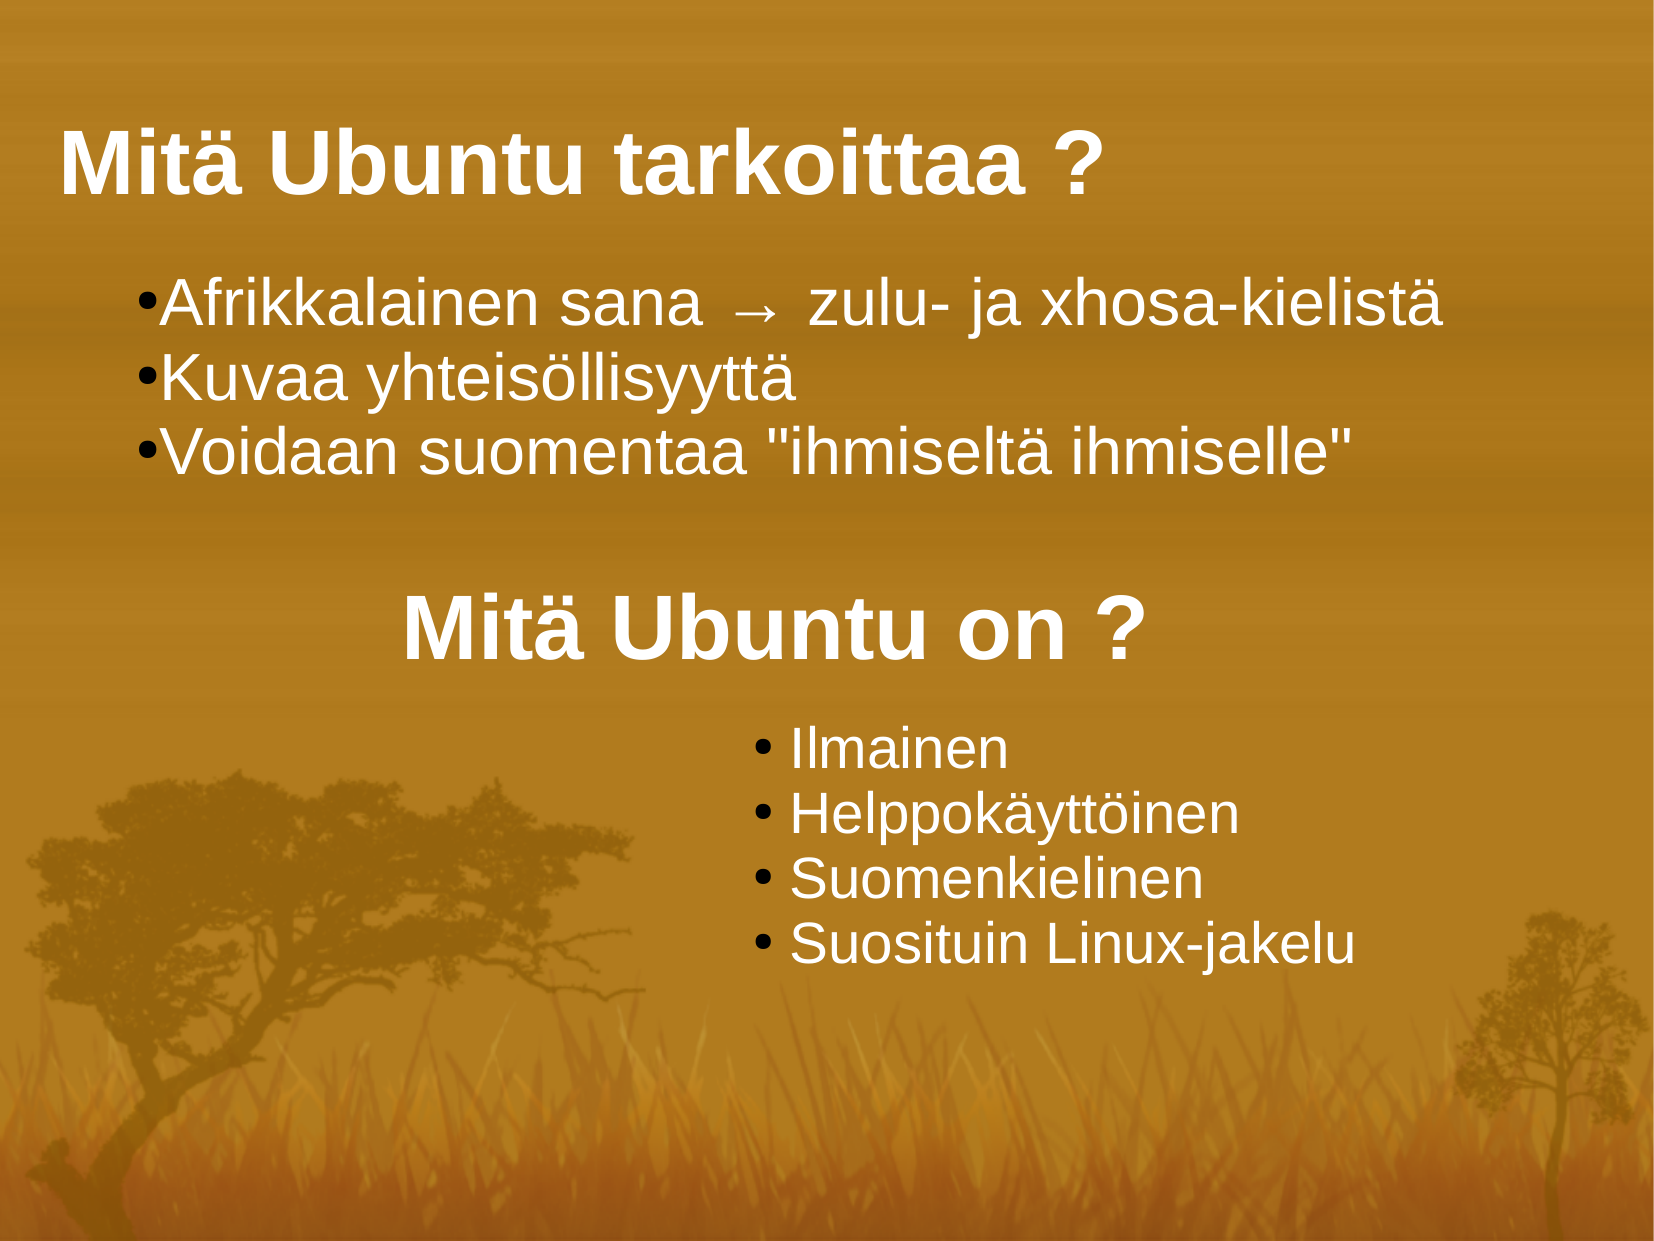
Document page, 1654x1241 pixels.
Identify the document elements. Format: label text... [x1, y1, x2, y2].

text_box Ilmainen Helppokäyttöinen Suomenkielinen Suosituin Linux-jakelu [738, 708, 1654, 1027]
title Mitä Ubuntu tarkoittaa ? [59, 59, 1548, 267]
text_box Afrikkalainen sana → zulu- ja xhosa-kielistä Kuvaa yhteisöllisyyttä Voidaan suomentaa "ihmiseltä ihmiselle" [135, 238, 1625, 591]
picture [0, 0, 1654, 1241]
title Mitä Ubuntu on ? [401, 531, 1654, 724]
